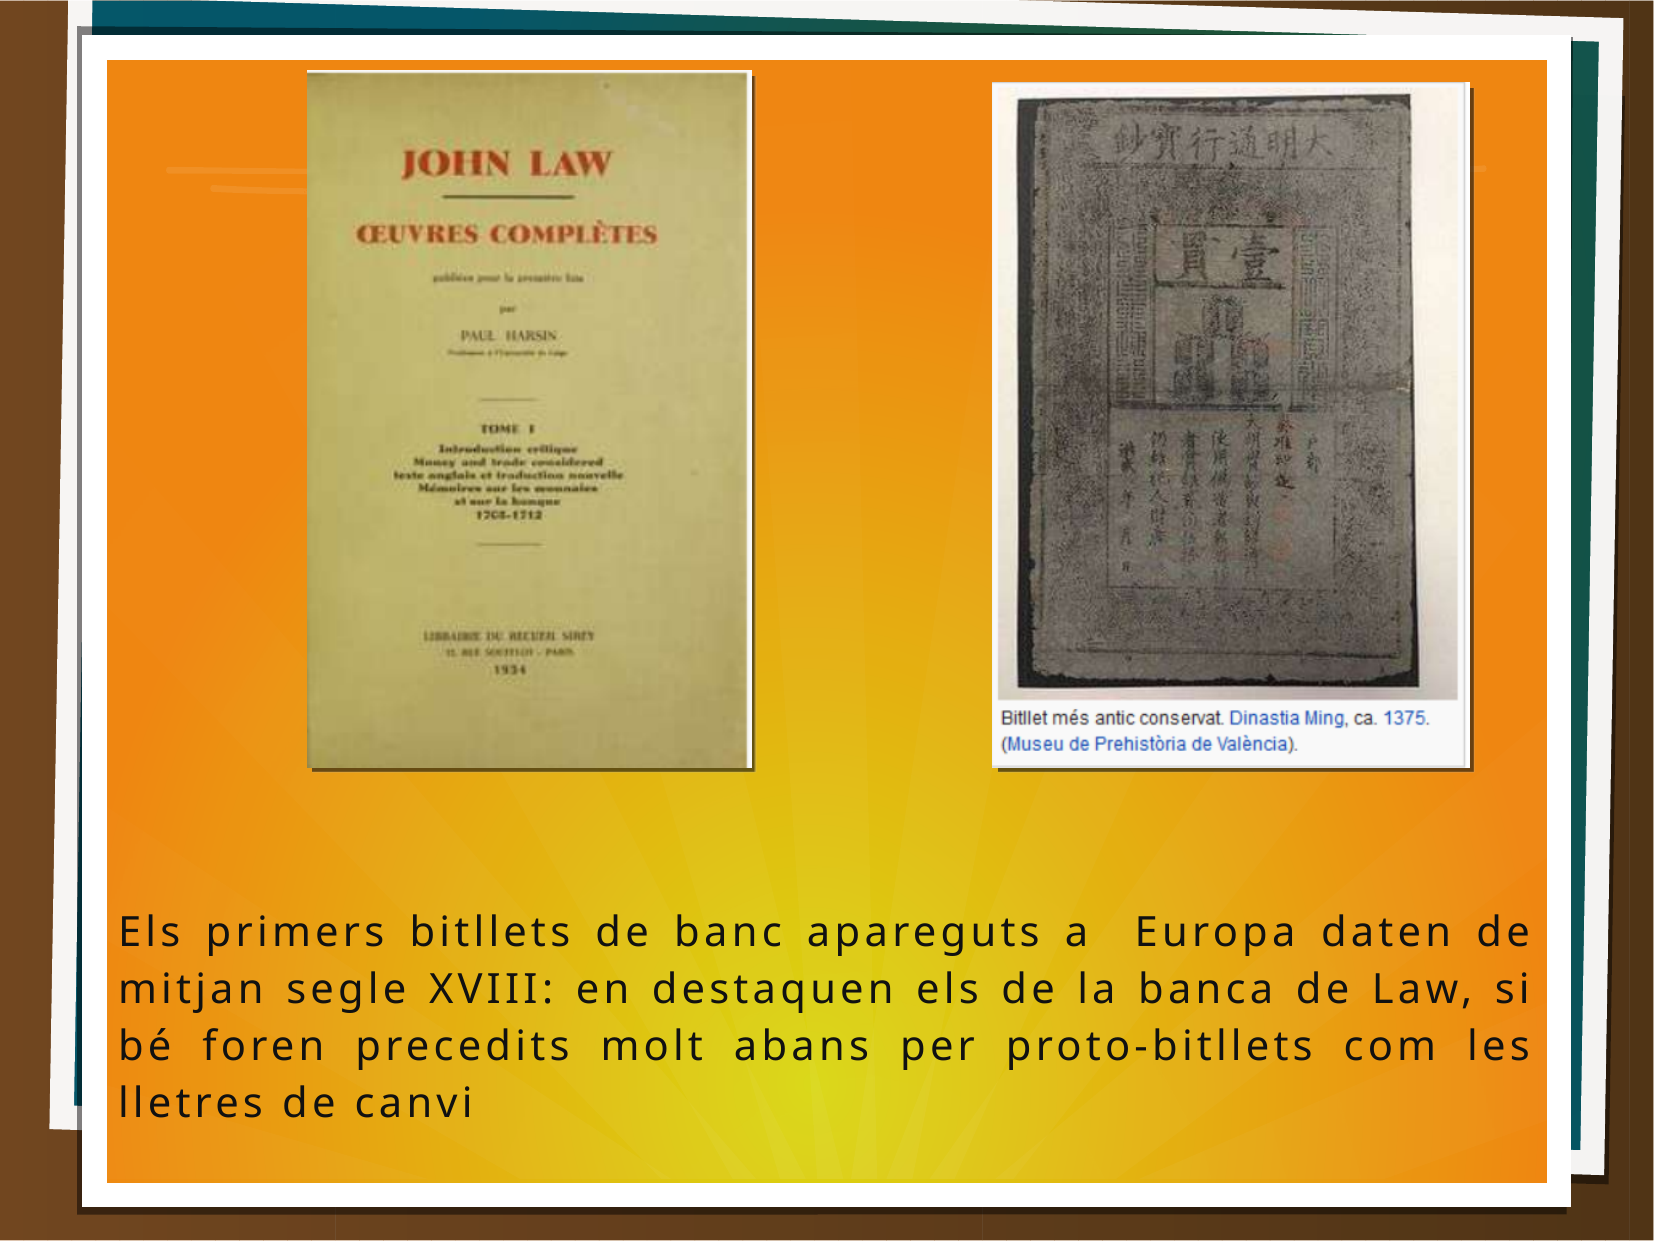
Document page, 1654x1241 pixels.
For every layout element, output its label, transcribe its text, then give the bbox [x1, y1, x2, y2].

list Els primers bitllets de banc apareguts a Europa daten de mitjan segle XVIII: en destaquen els de la banca de Law, si bé foren precedits molt abans per proto-bitllets com les lletres de canvi [118, 814, 1536, 1170]
picture [307, 70, 752, 768]
picture [992, 82, 1470, 768]
